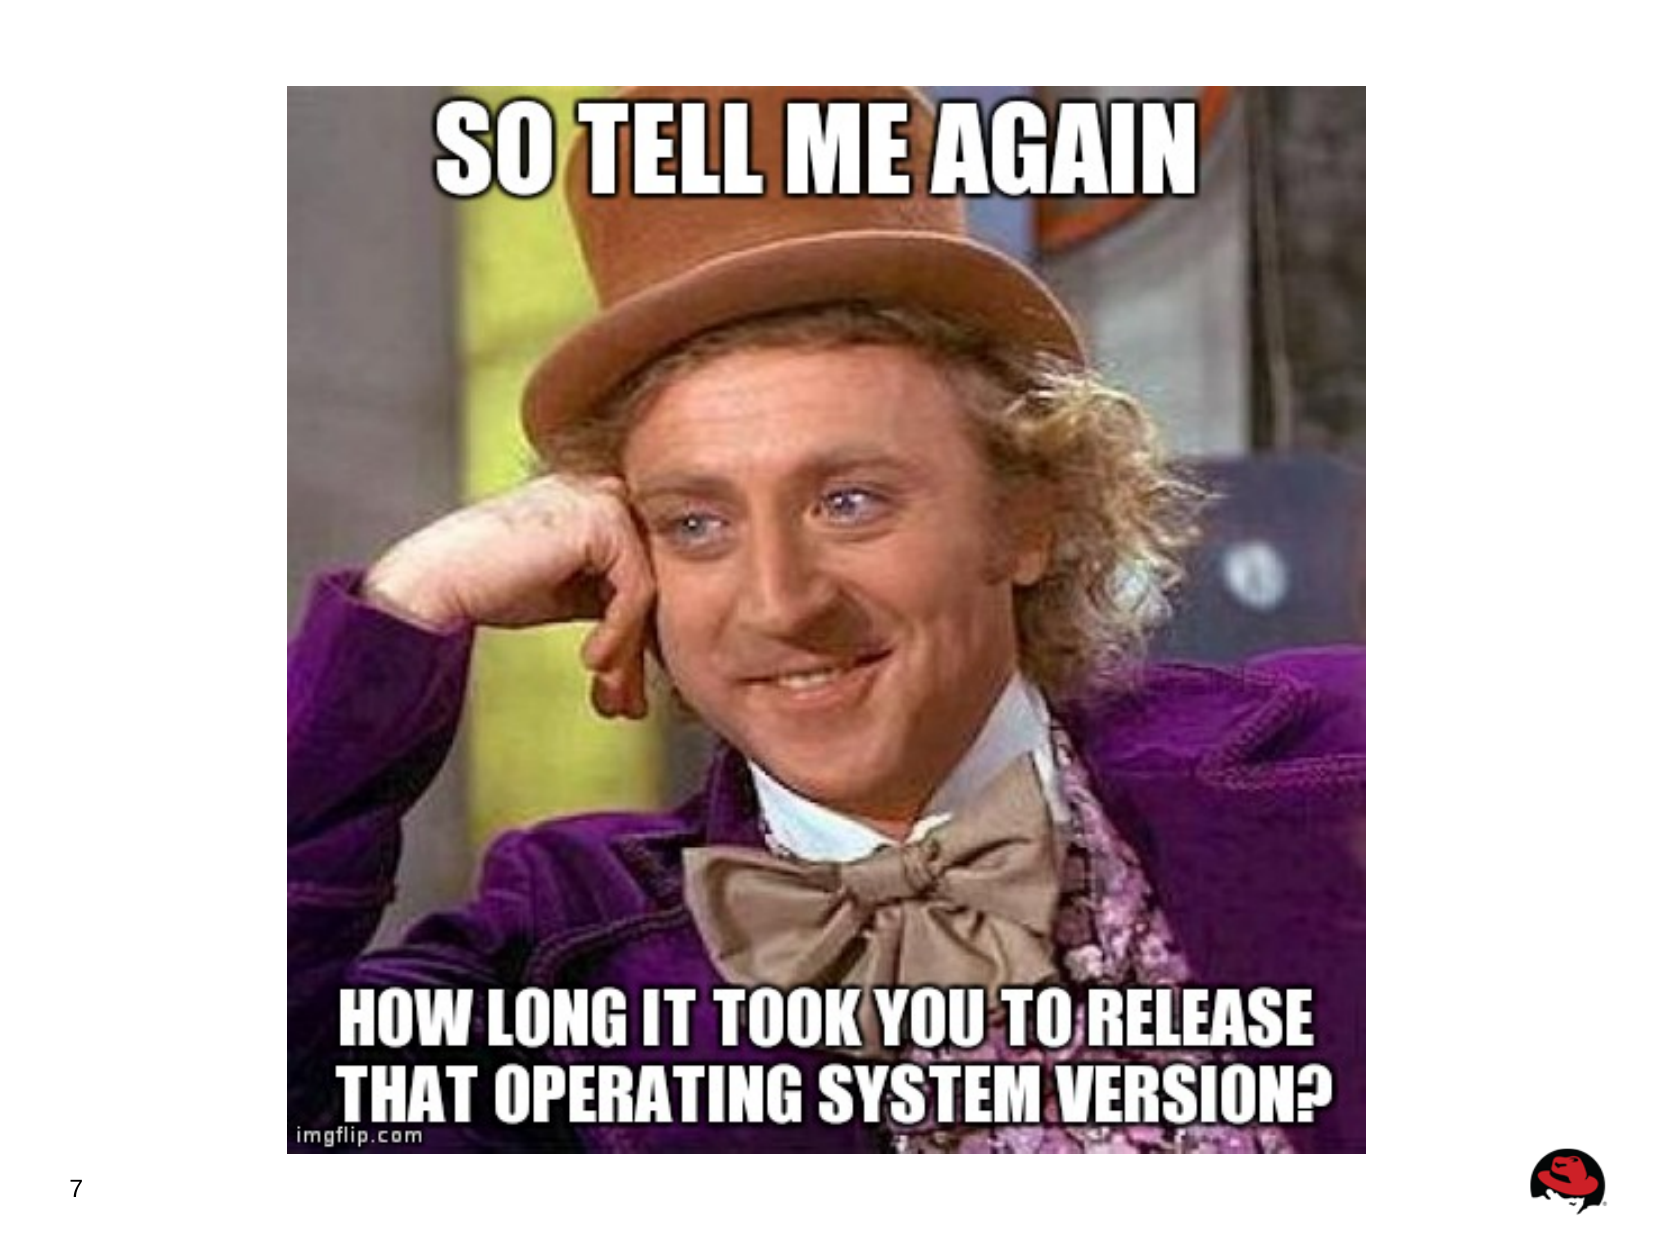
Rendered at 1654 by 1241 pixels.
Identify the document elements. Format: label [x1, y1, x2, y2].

picture [287, 86, 1366, 1154]
picture [1529, 1146, 1613, 1224]
